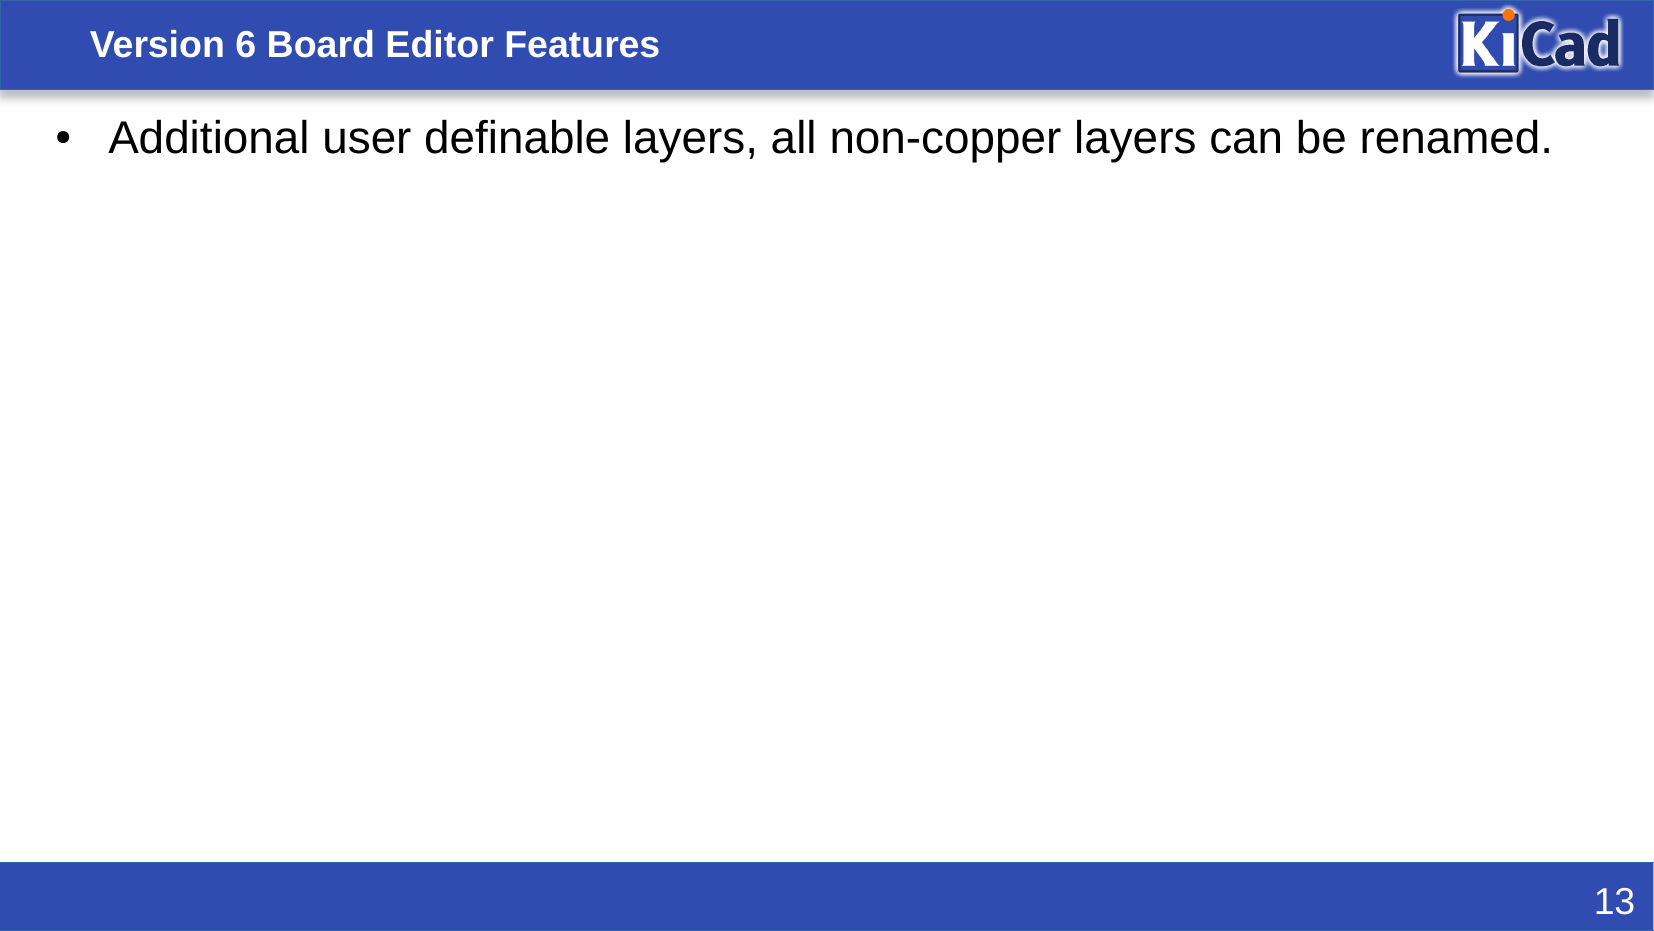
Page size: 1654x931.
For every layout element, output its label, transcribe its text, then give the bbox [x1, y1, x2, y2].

picture [1412, 0, 1654, 92]
text_box [1162, 90, 1651, 226]
text_box Version 6 Board Editor Features [0, 0, 1412, 90]
list Additional user definable layers, all non-copper layers can be renamed. [37, 112, 1613, 863]
text_box [0, 862, 1654, 931]
text_box <number> [1387, 873, 1651, 931]
